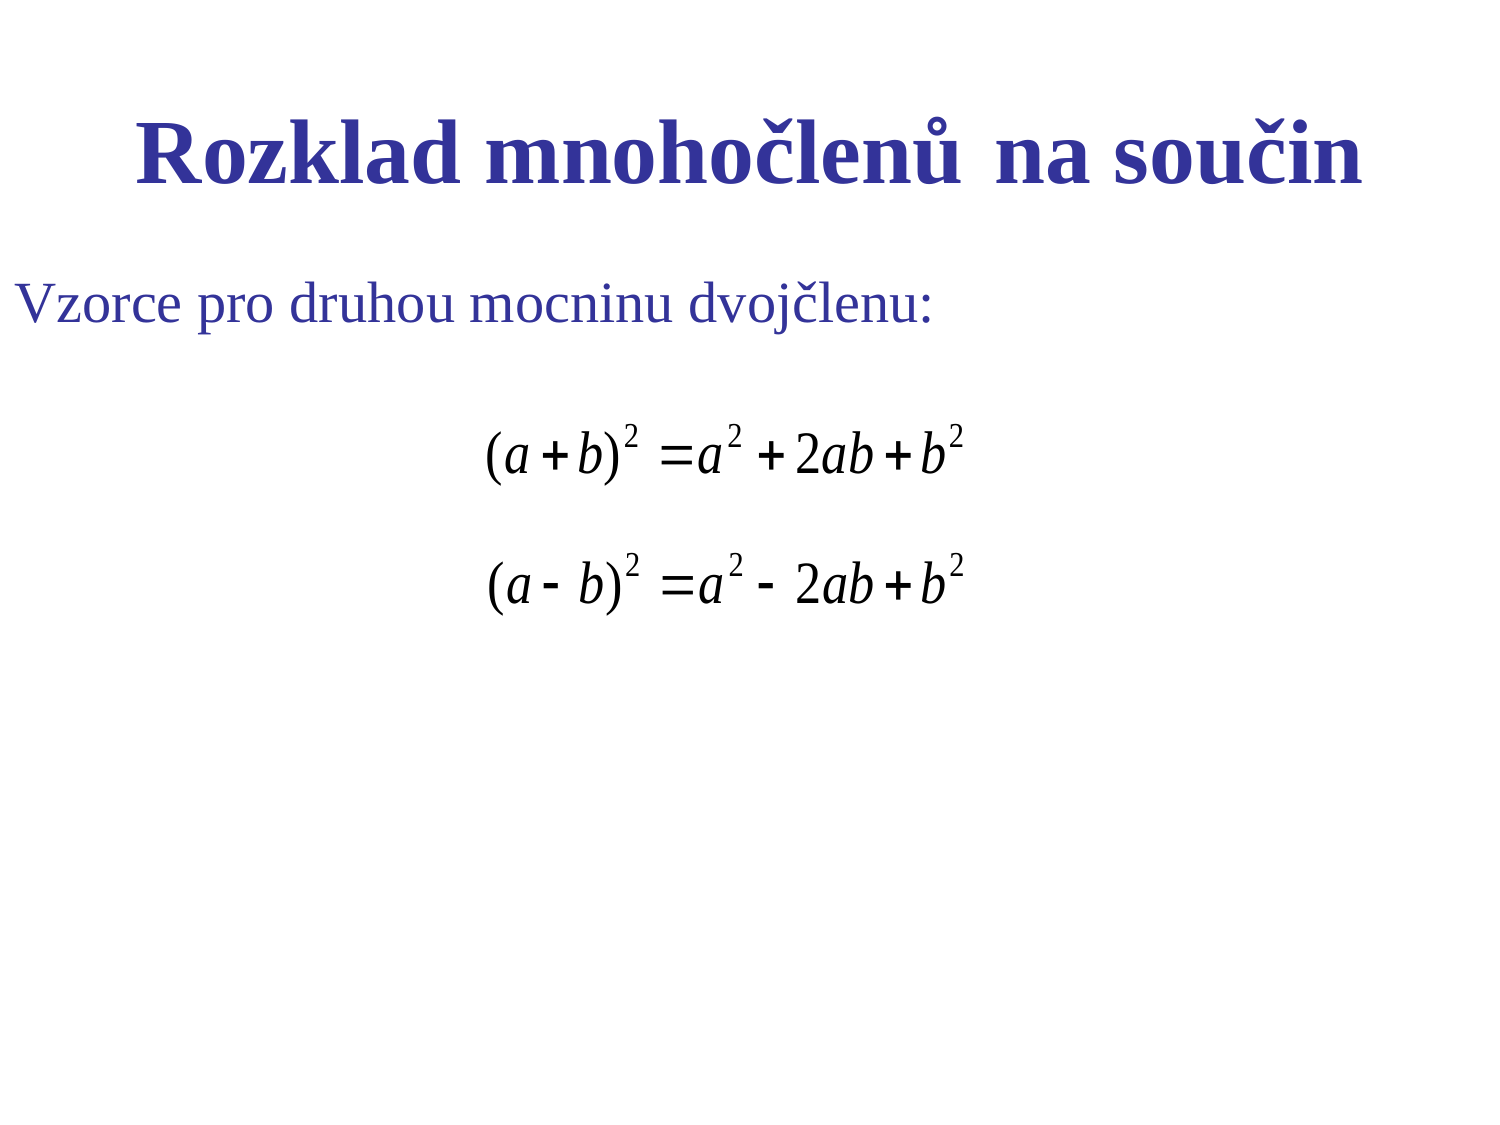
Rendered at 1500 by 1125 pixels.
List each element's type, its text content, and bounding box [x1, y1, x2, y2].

chart [480, 538, 973, 629]
text_box Vzorce pro druhou mocninu dvojčlenu: [0, 256, 1199, 343]
text_box Rozklad mnohočlenů na součin [75, 45, 1426, 233]
chart [478, 408, 976, 499]
